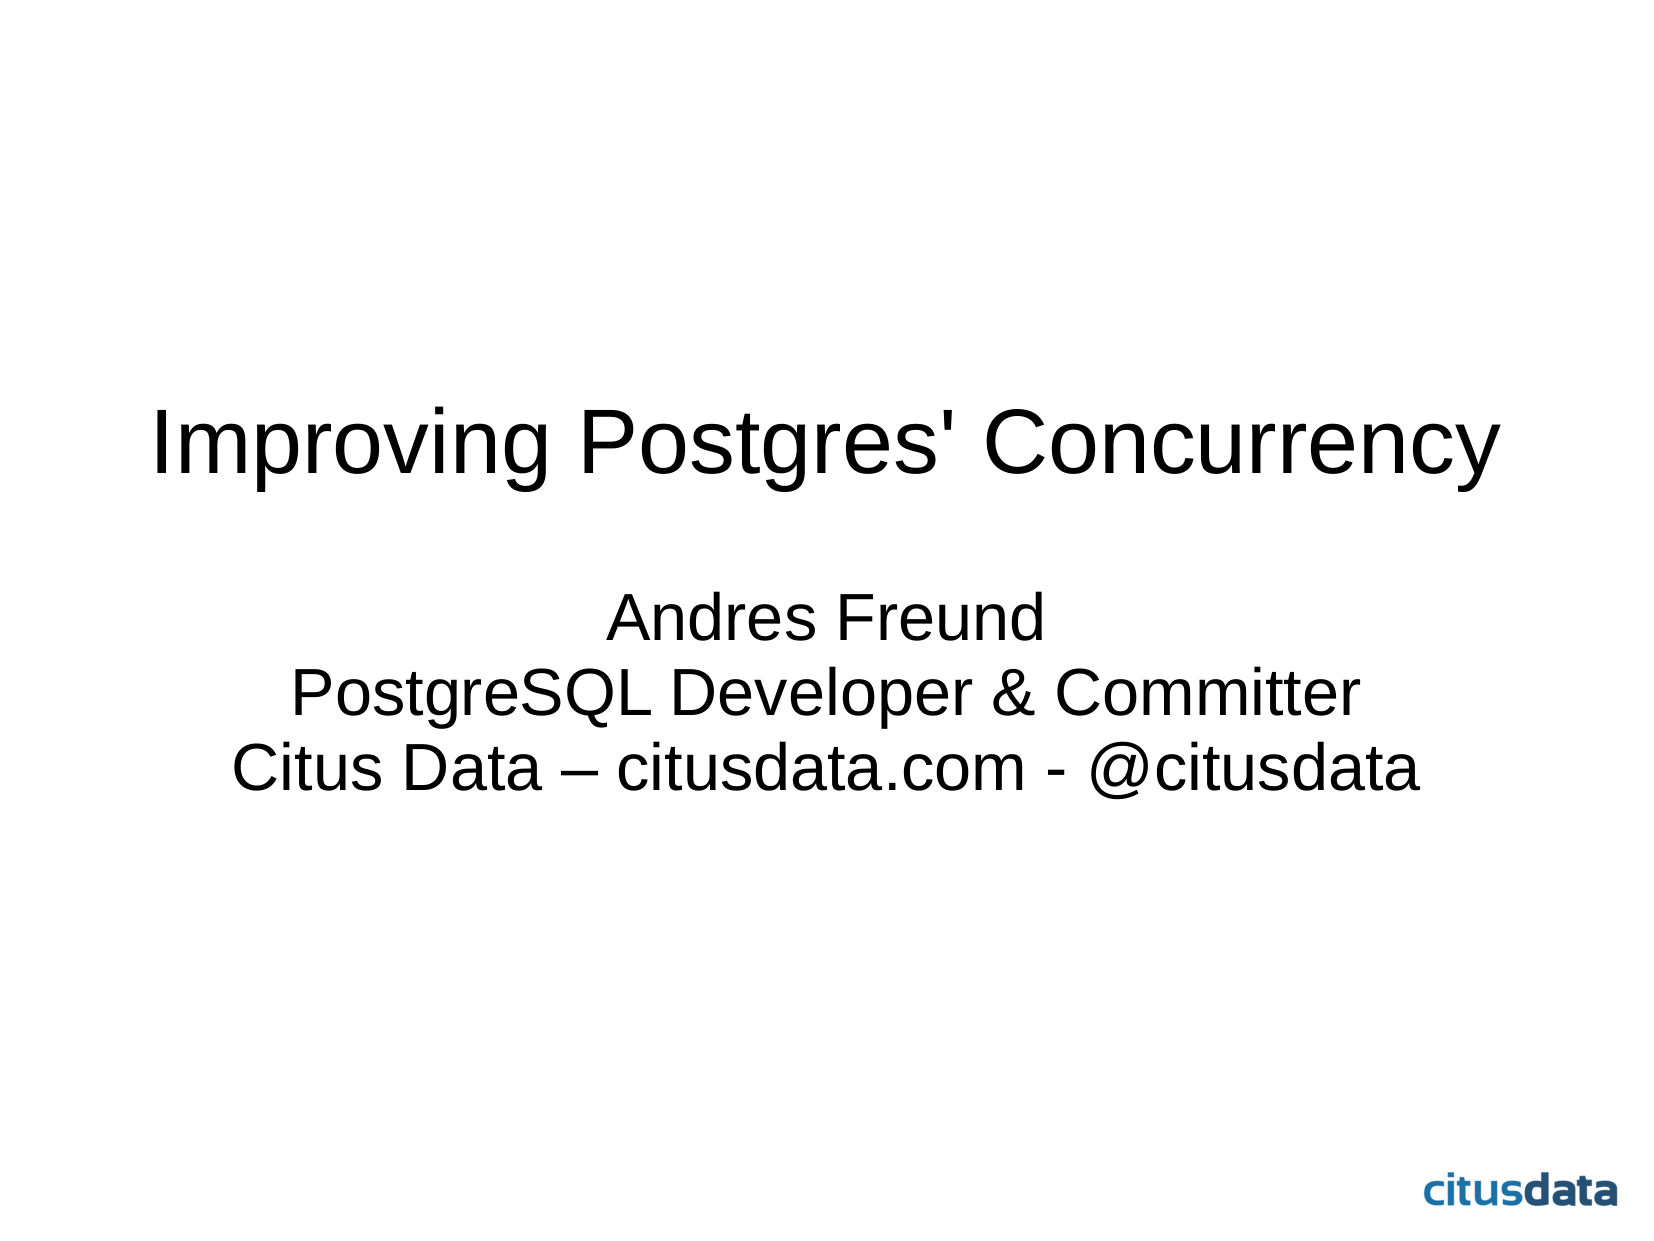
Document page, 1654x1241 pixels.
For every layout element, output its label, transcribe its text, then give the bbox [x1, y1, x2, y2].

picture [1420, 1167, 1622, 1209]
subtitle Andres Freund PostgreSQL Developer & Committer Citus Data – citusdata.com - @citusdata [82, 290, 1571, 1096]
